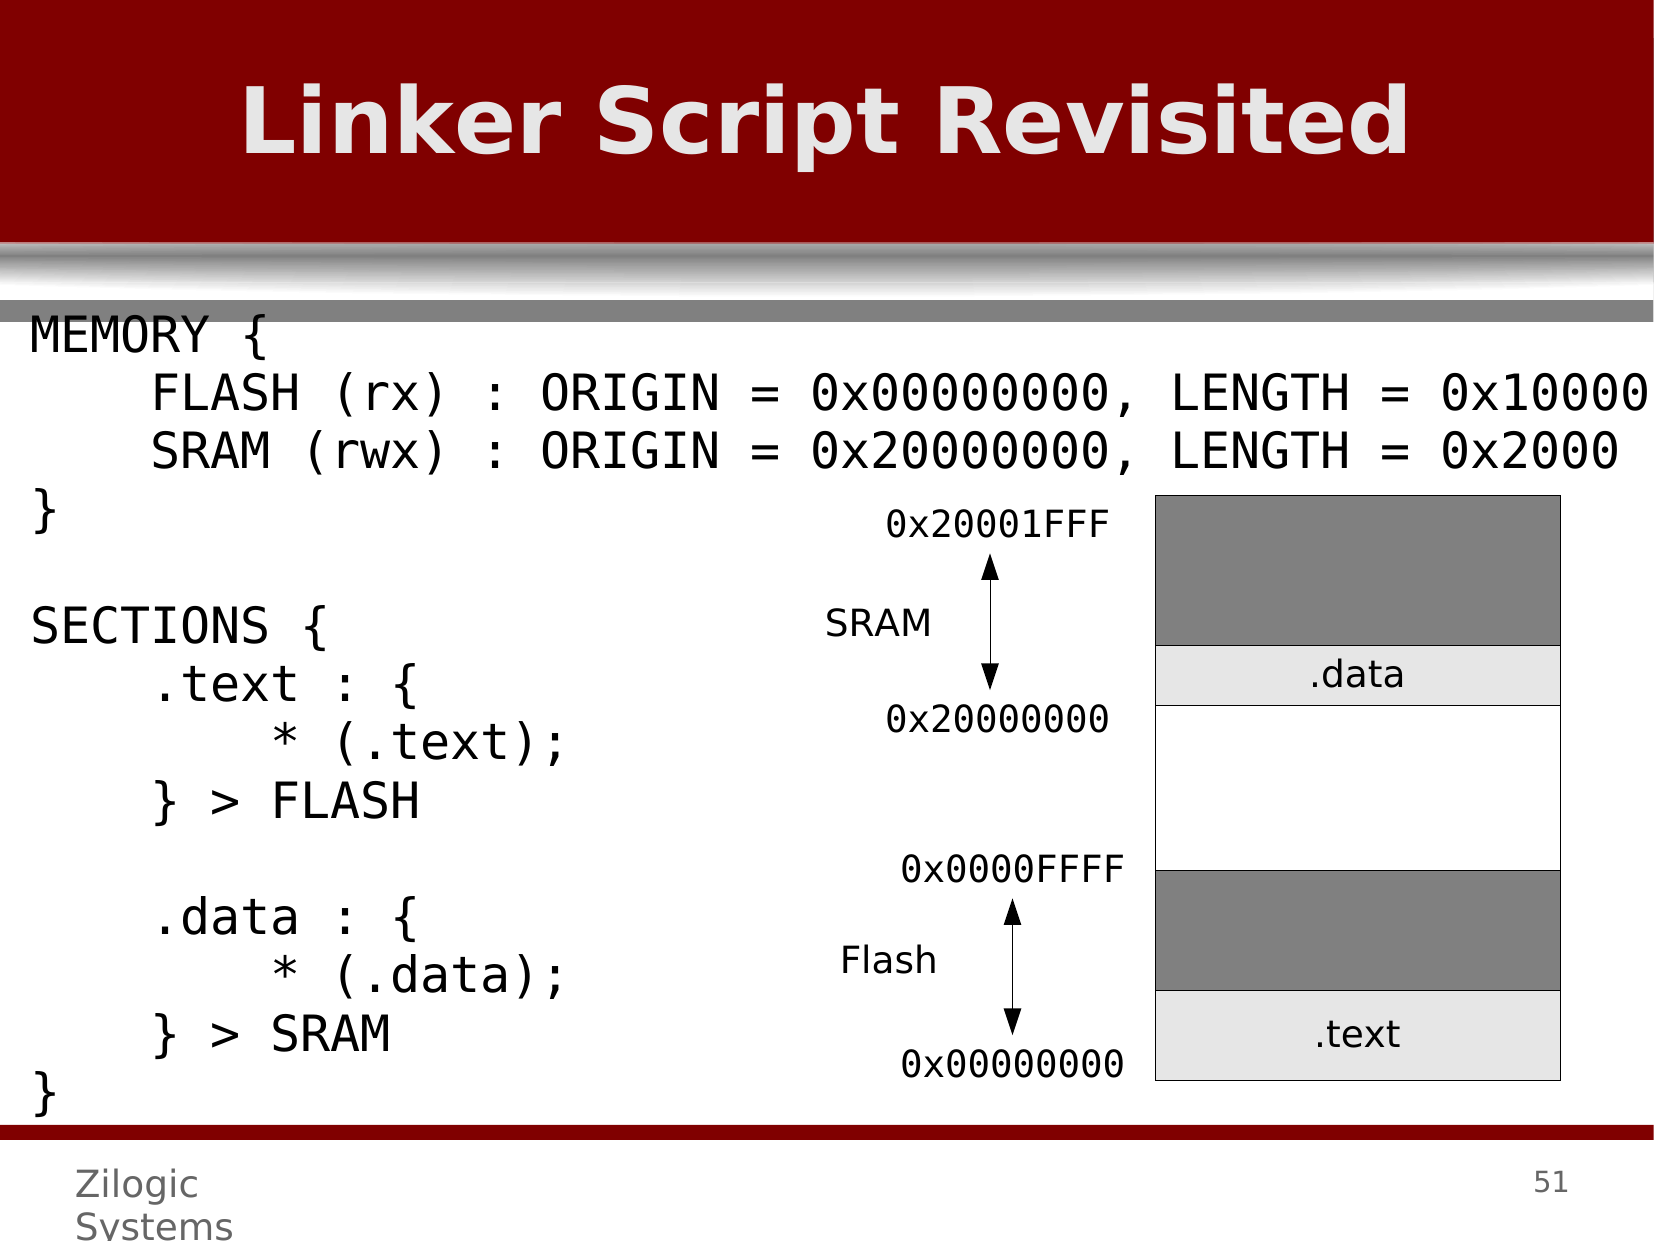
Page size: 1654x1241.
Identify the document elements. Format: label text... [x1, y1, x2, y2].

text_box 0x0000FFFF [885, 840, 1141, 899]
text_box [1155, 495, 1561, 645]
text_box 0x00000000 [885, 1035, 1141, 1096]
text_box 0x20000000 [855, 690, 1126, 751]
text_box .data [1155, 645, 1561, 706]
text_box .text [1155, 990, 1561, 1081]
title Linker Script Revisited [82, 18, 1571, 226]
text_box SRAM [810, 593, 976, 654]
subtitle MEMORY { FLASH (rx) : ORIGIN = 0x00000000, LENGTH = 0x10000 SRAM (rwx) : ORIGIN = 0x20000000, LENGTH = 0x2000 } SECTIONS { .text : { * (.text); } > FLASH .data : { * (.data); } > SRAM } [30, 305, 1654, 1121]
text_box 0x20001FFF [855, 495, 1126, 554]
text_box Flash [825, 931, 991, 991]
